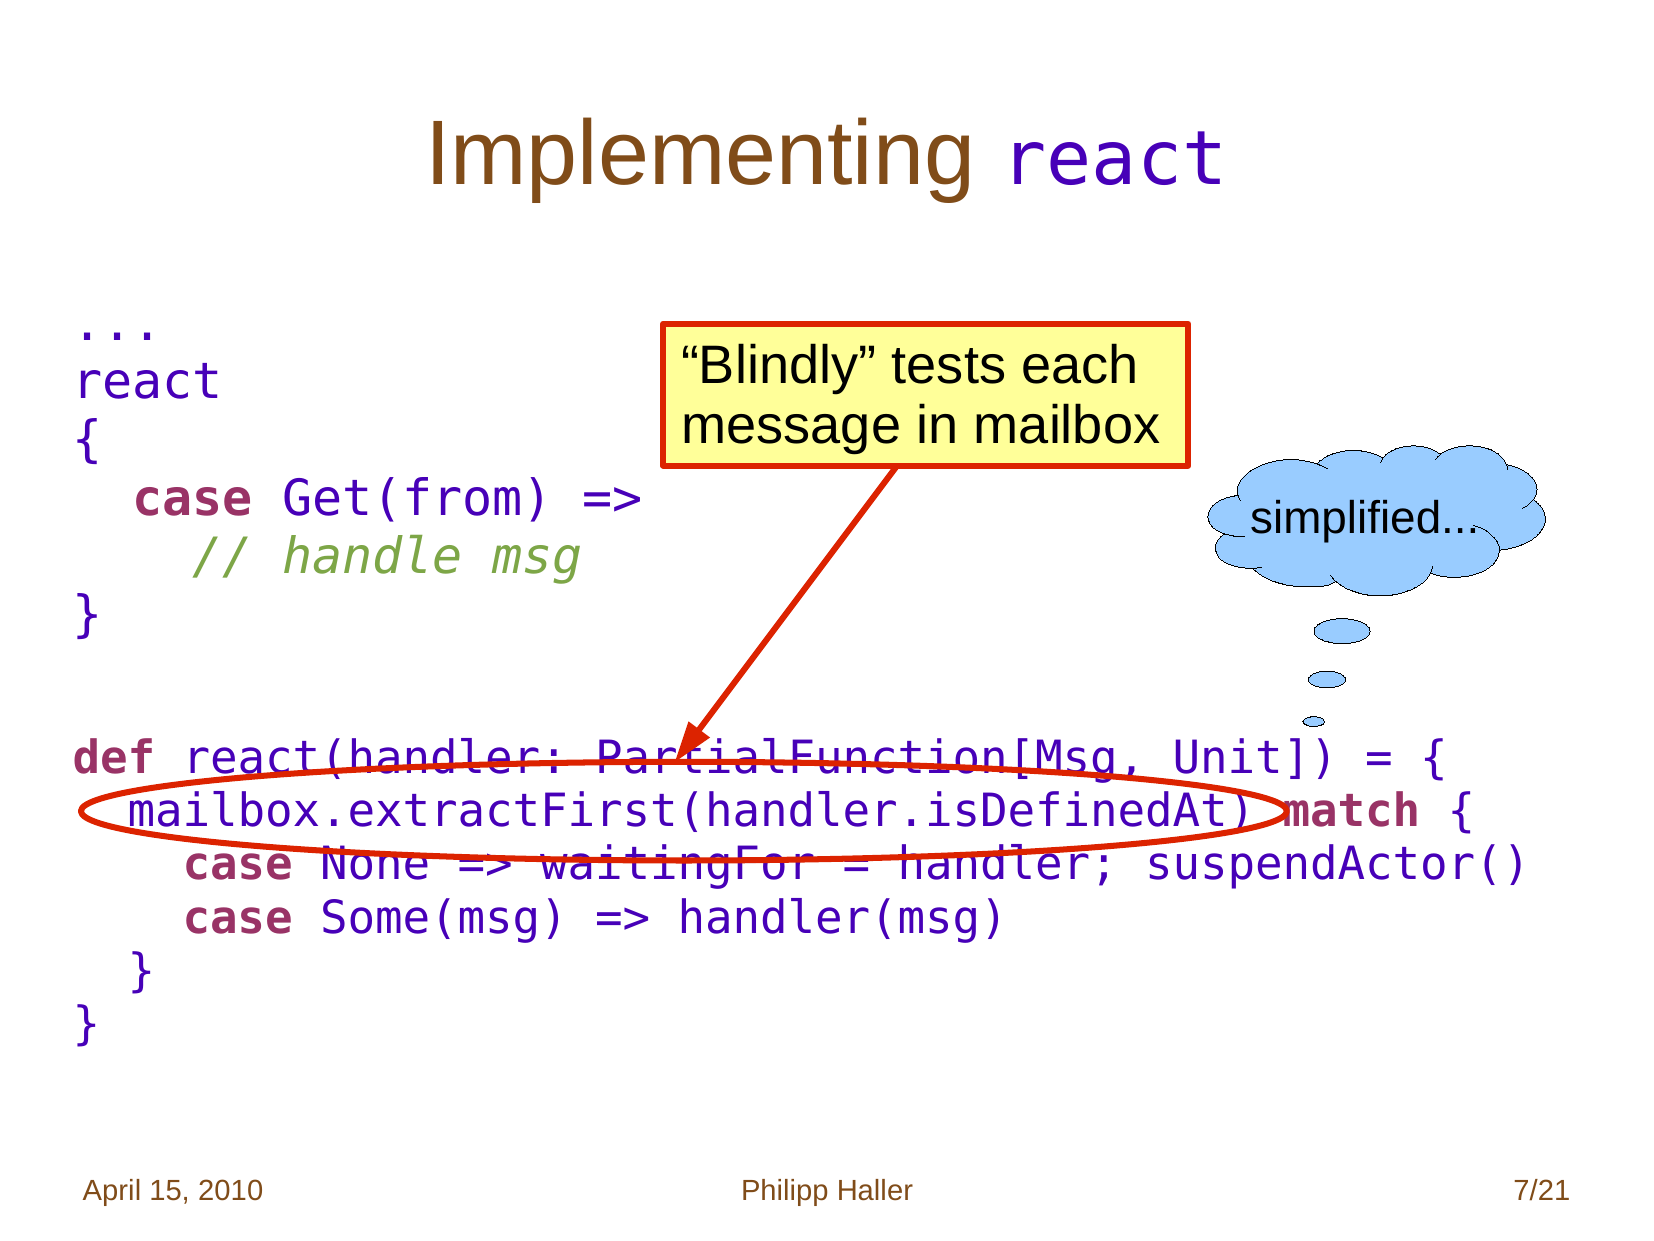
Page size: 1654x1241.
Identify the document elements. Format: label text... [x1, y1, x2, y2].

text_box def react(handler: PartialFunction[Msg, Unit]) = { mailbox.extractFirst(handler.isDefinedAt) match { case None => waitingFor = handler; suspendActor() case Some(msg) => handler(msg) } } [57, 723, 1596, 1078]
title Implementing react [82, 49, 1571, 257]
text_box simplified... [1308, 671, 1346, 688]
text_box simplified... [1207, 445, 1546, 596]
text_box ... react { case Get(from) => // handle msg } [57, 286, 688, 651]
text_box simplified... [1314, 618, 1371, 644]
text_box def react(handler: PartialFunction[Msg, Unit]) = { mailbox.extractFirst(handler.isDefinedAt) match { case None => waitingFor = handler; suspendActor() case Some(msg) => handler(msg) } } [85, 765, 1283, 857]
text_box “Blindly” tests each message in mailbox [663, 323, 1189, 466]
